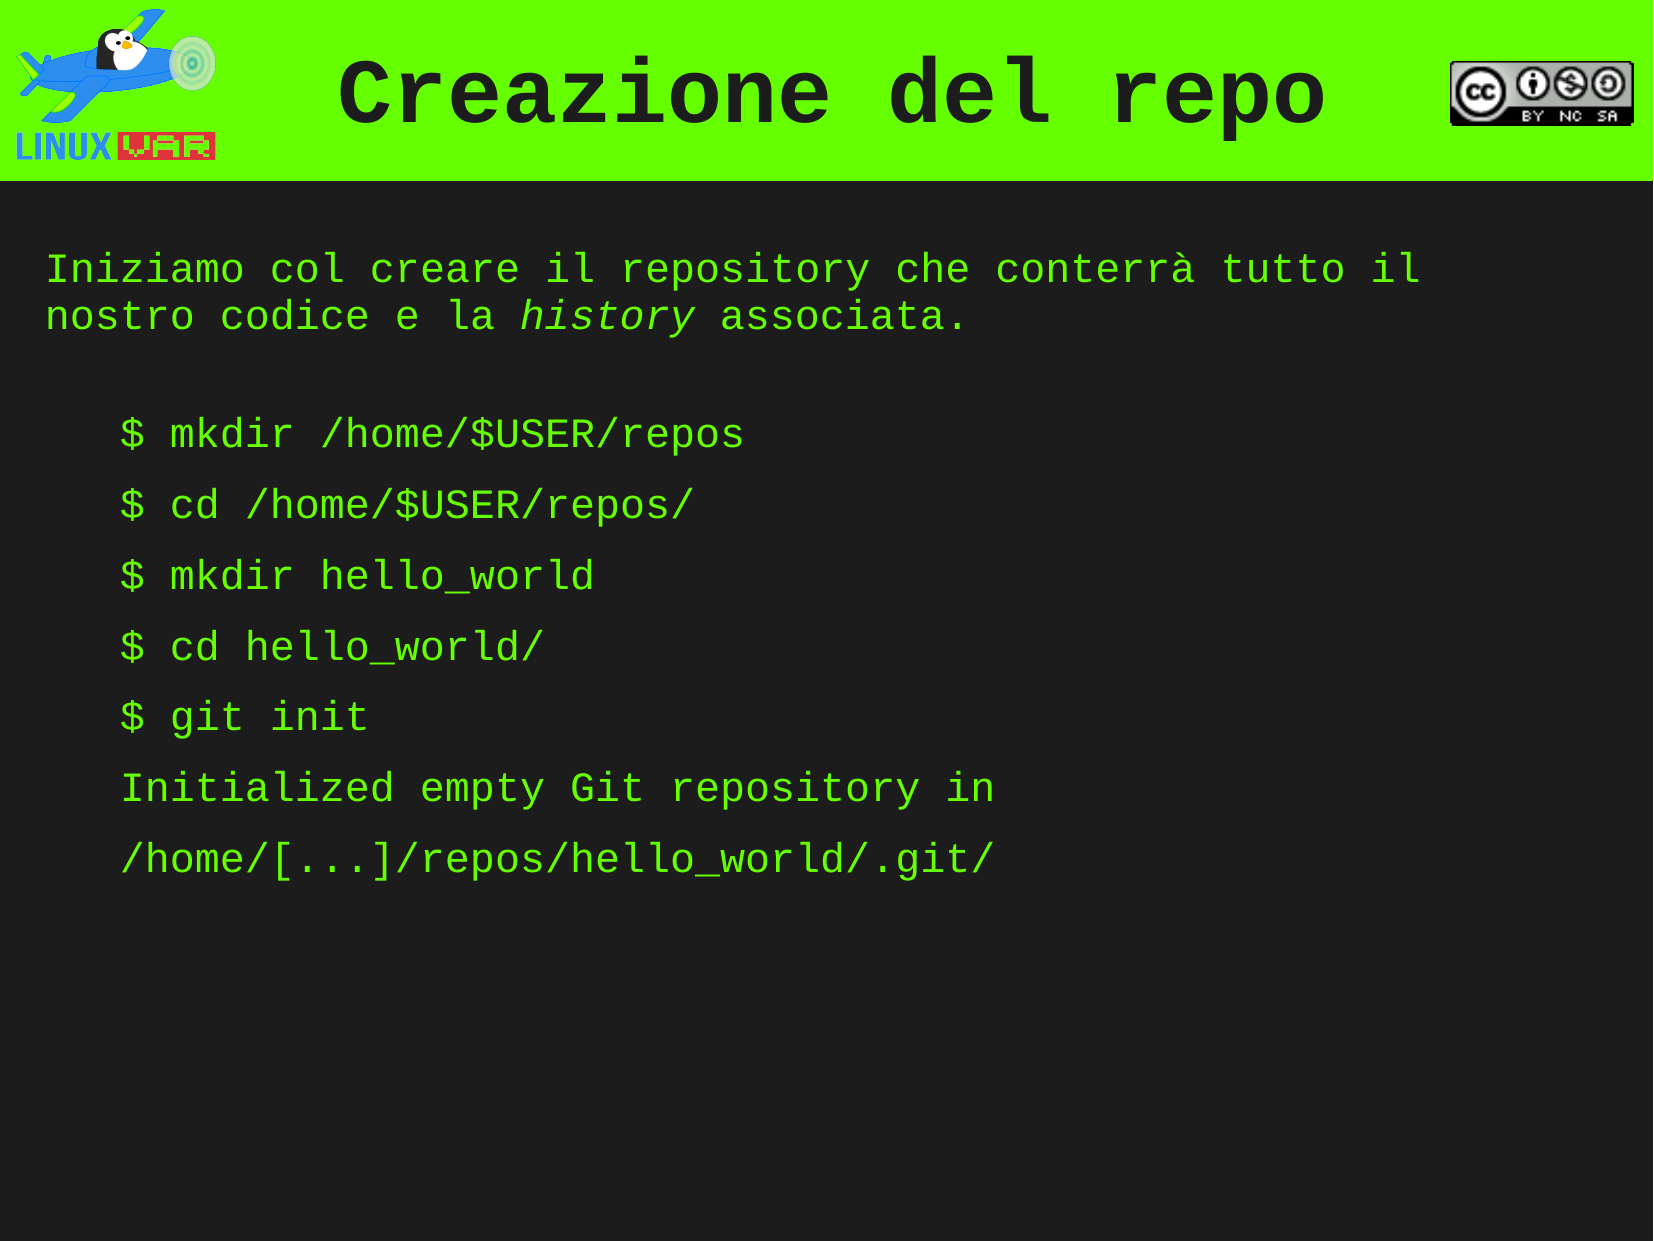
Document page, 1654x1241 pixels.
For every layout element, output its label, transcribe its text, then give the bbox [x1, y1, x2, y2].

picture [1450, 61, 1634, 126]
text_box [0, 0, 1653, 181]
text_box Iniziamo col creare il repository che conterrà tutto il nostro codice e la history associata. $ mkdir /home/$USER/repos $ cd /home/$USER/repos/ $ mkdir hello_world $ cd hello_world/ $ git init Initialized empty Git repository in /home/[...]/repos/hello_world/.git/ [30, 240, 1606, 1021]
text_box Creazione del repo [216, 39, 1471, 158]
picture [16, 9, 216, 160]
